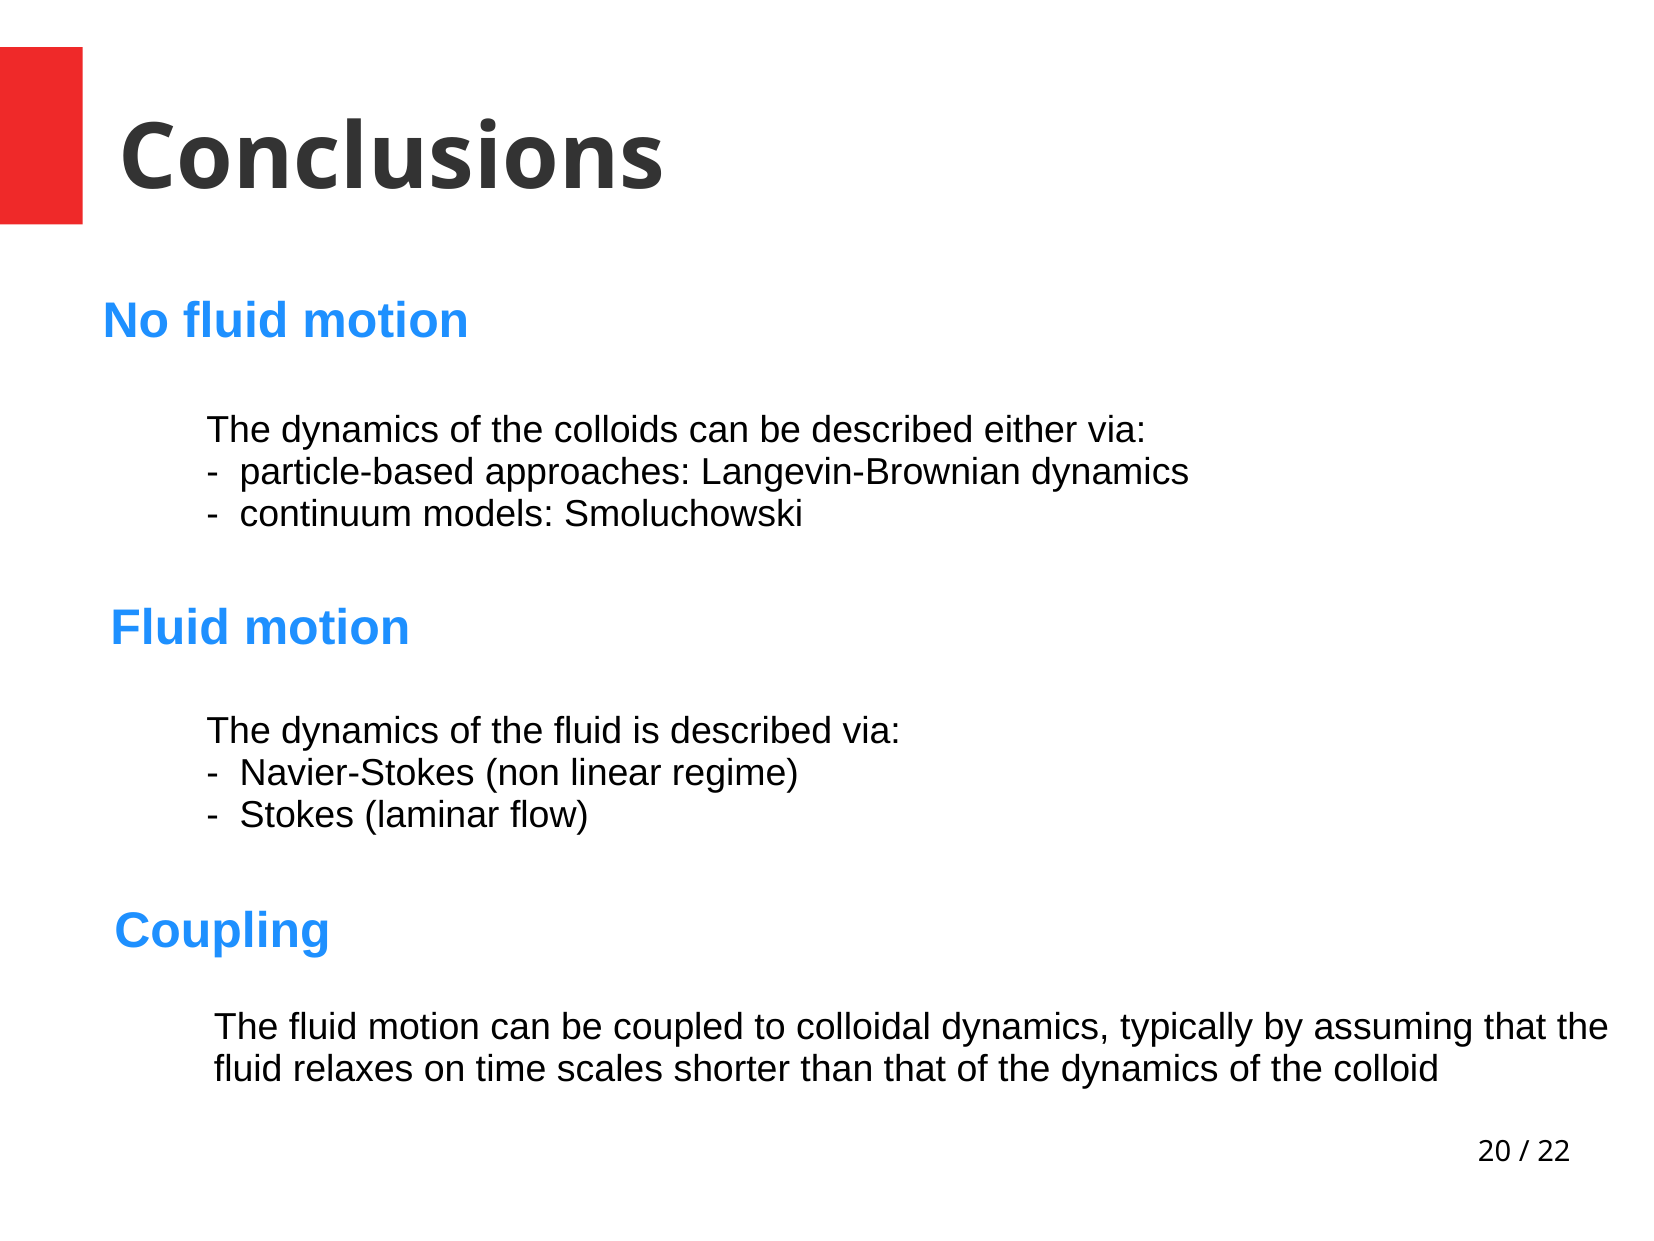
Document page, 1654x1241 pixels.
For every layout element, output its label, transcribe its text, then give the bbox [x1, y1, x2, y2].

text_box No fluid motion [87, 285, 485, 356]
text_box The dynamics of the colloids can be described either via: - particle-based approaches: Langevin-Brownian dynamics - continuum models: Smoluchowski [191, 400, 1249, 542]
text_box The dynamics of the fluid is described via: - Navier-Stokes (non linear regime) - Stokes (laminar flow) [191, 701, 1249, 843]
text_box Fluid motion [95, 591, 426, 663]
title Conclusions [118, 49, 1571, 257]
text_box The fluid motion can be coupled to colloidal dynamics, typically by assuming that the fluid relaxes on time scales shorter than that of the dynamics of the colloid [199, 997, 1627, 1147]
text_box Coupling [99, 894, 346, 966]
